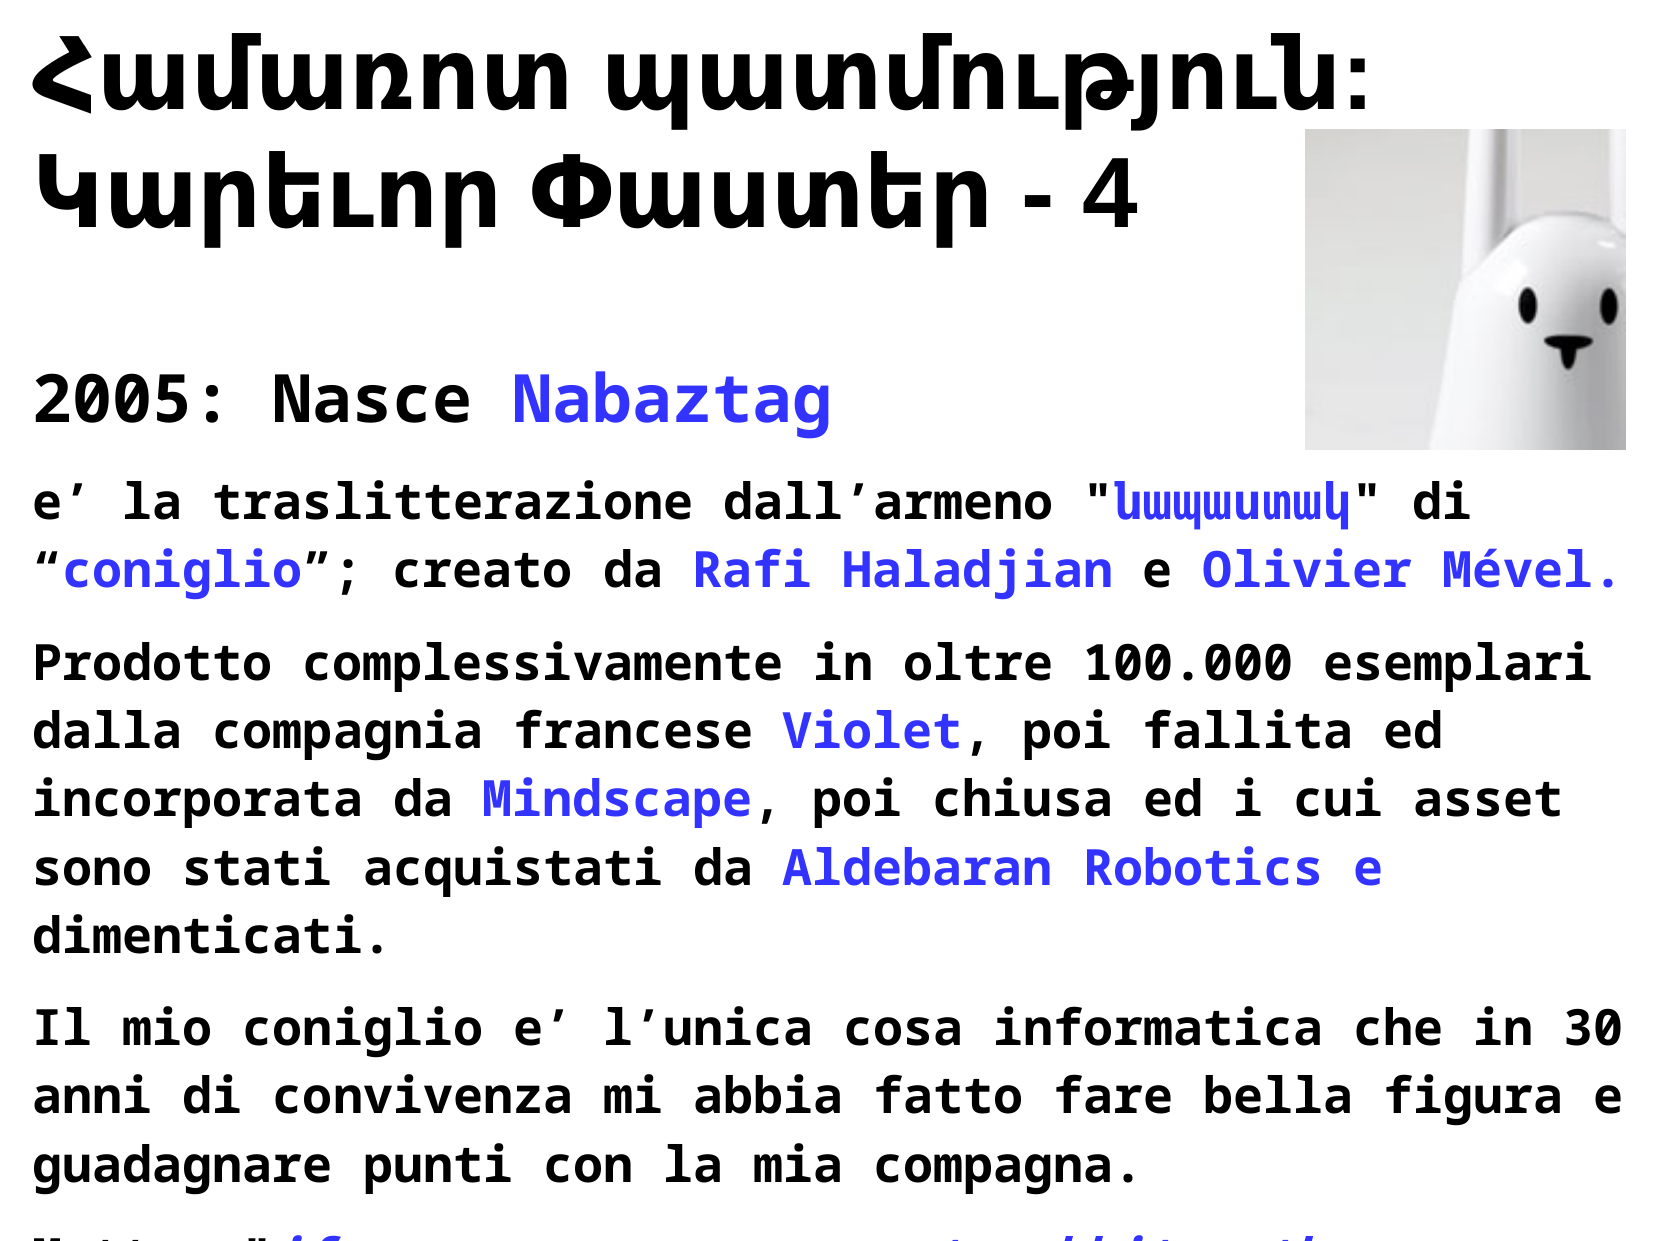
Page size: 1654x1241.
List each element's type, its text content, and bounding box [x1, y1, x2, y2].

text_box 2005: Nasce Nabaztag e’ la traslitterazione dall’armeno "նապաստակ" di “coniglio”; creato da Rafi Haladjian e Olivier Mével. Prodotto complessivamente in oltre 100.000 esemplari dalla compagnia francese Violet, poi fallita ed incorporata da Mindscape, poi chiusa ed i cui asset sono stati acquistati da Aldebaran Robotics e dimenticati. Il mio coniglio e’ l’unica cosa informatica che in 30 anni di convivenza mi abbia fatto fare bella figura e guadagnare punti con la mia compagna. Motto: "if you can even connect rabbits, then you can connect anything" (credit: @inakivazquez) [18, 344, 1654, 1241]
picture [18, 11, 1654, 451]
